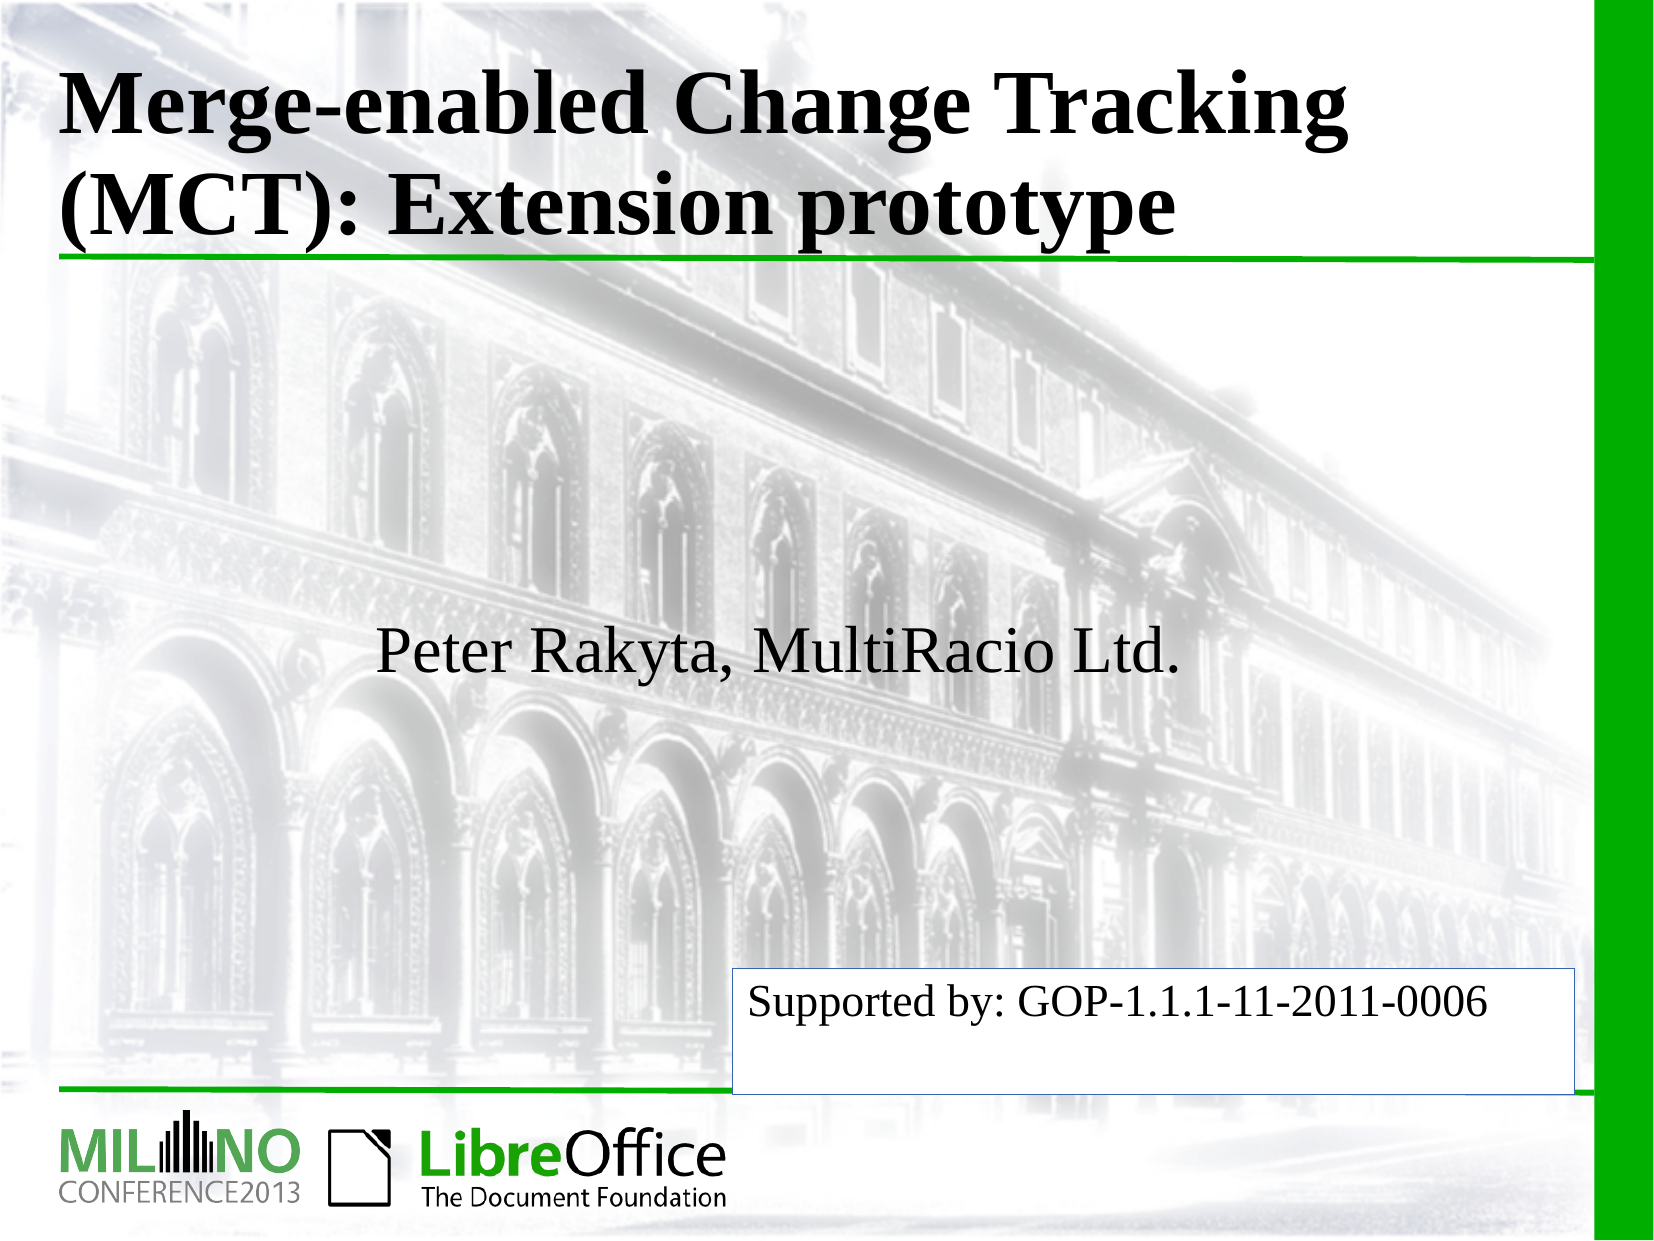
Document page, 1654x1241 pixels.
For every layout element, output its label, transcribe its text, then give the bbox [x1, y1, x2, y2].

text_box Supported by: GOP-1.1.1-11-2011-0006 [732, 968, 1575, 1095]
picture [0, 1, 1594, 1241]
title Merge-enabled Change Tracking (MCT): Extension prototype [59, 49, 1548, 257]
subtitle Peter Rakyta, MultiRacio Ltd. [35, 290, 1524, 1010]
